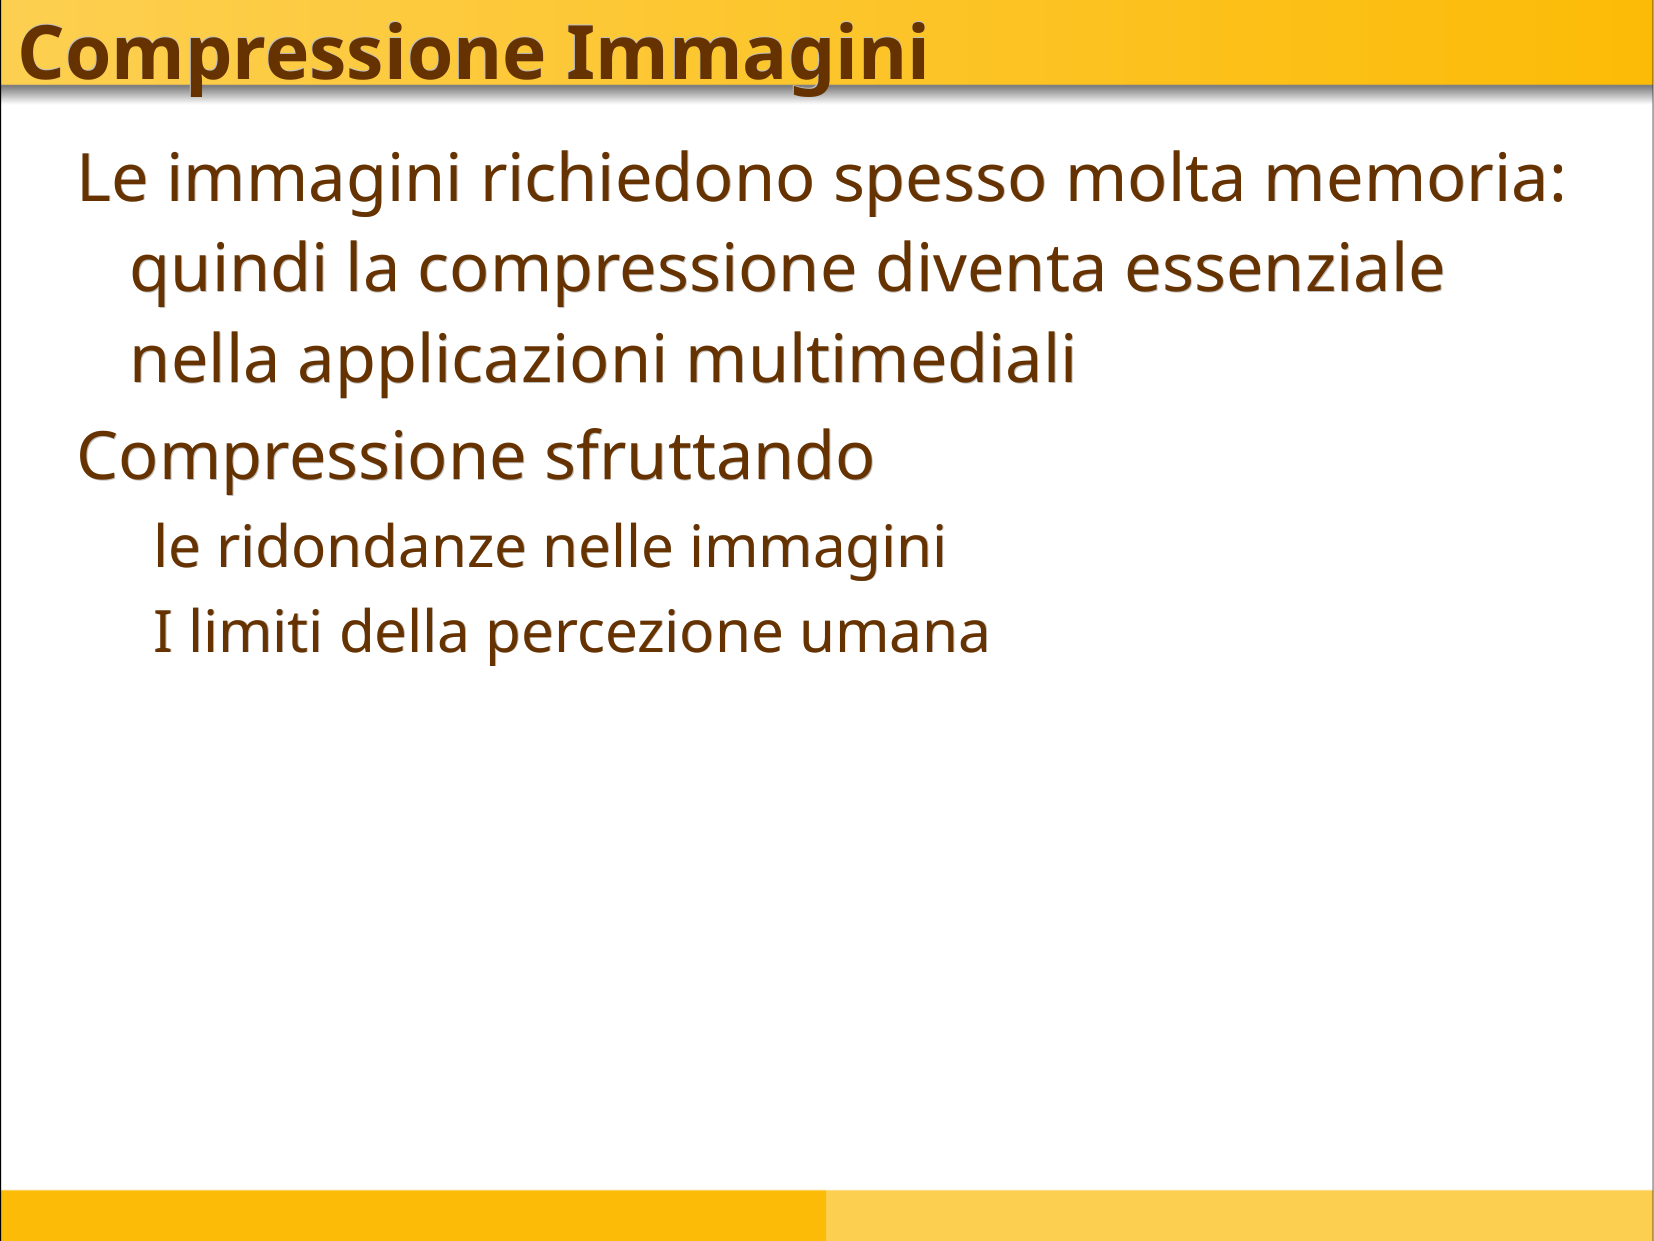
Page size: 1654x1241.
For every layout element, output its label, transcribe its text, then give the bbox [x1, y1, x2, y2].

list Le immagini richiedono spesso molta memoria: quindi la compressione diventa essenziale nella applicazioni multimediali Compressione sfruttando le ridondanze nelle immagini I limiti della percezione umana [59, 129, 1595, 1149]
picture [0, 0, 1654, 1241]
title Compressione Immagini [0, 0, 1477, 87]
